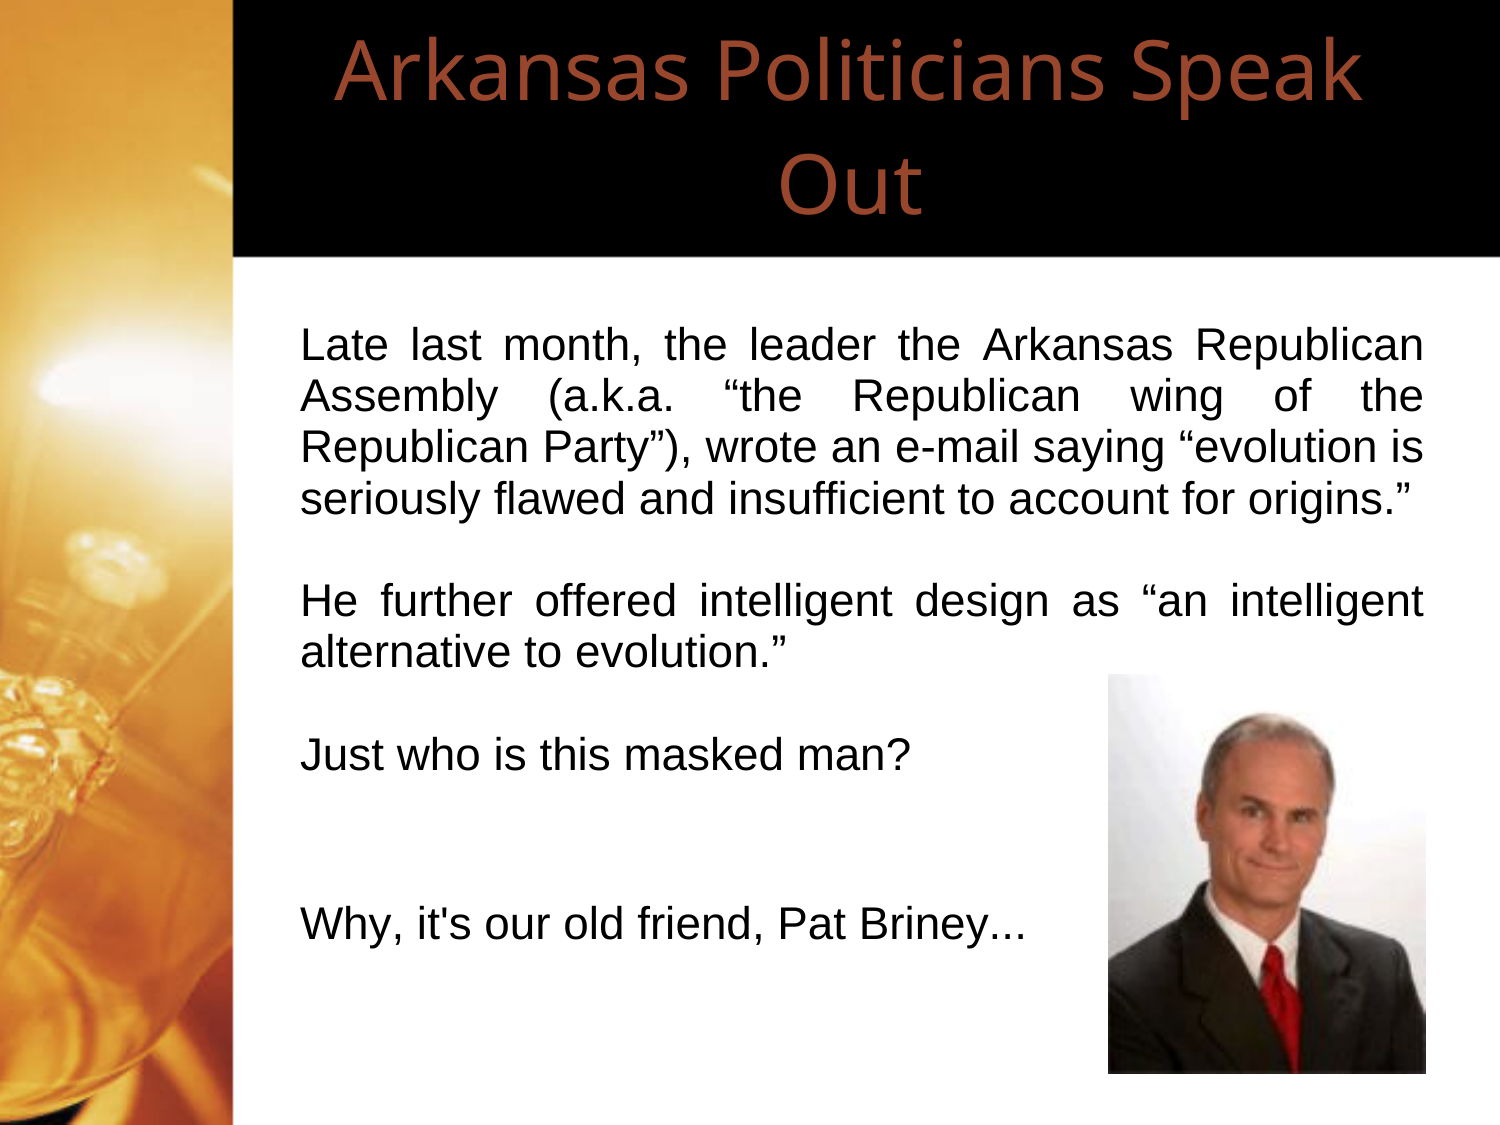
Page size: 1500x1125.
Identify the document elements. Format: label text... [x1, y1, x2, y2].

text_box Why, it's our old friend, Pat Briney... [300, 898, 1051, 950]
picture [0, 0, 1500, 1125]
subtitle Late last month, the leader the Arkansas Republican Assembly (a.k.a. “the Republican wing of the Republican Party”), wrote an e-mail saying “evolution is seriously flawed and insufficient to account for origins.” He further offered intelligent design as “an intelligent alternative to evolution.” Just who is this masked man? [300, 311, 1426, 788]
title Arkansas Politicians Speak Out [287, 7, 1413, 243]
